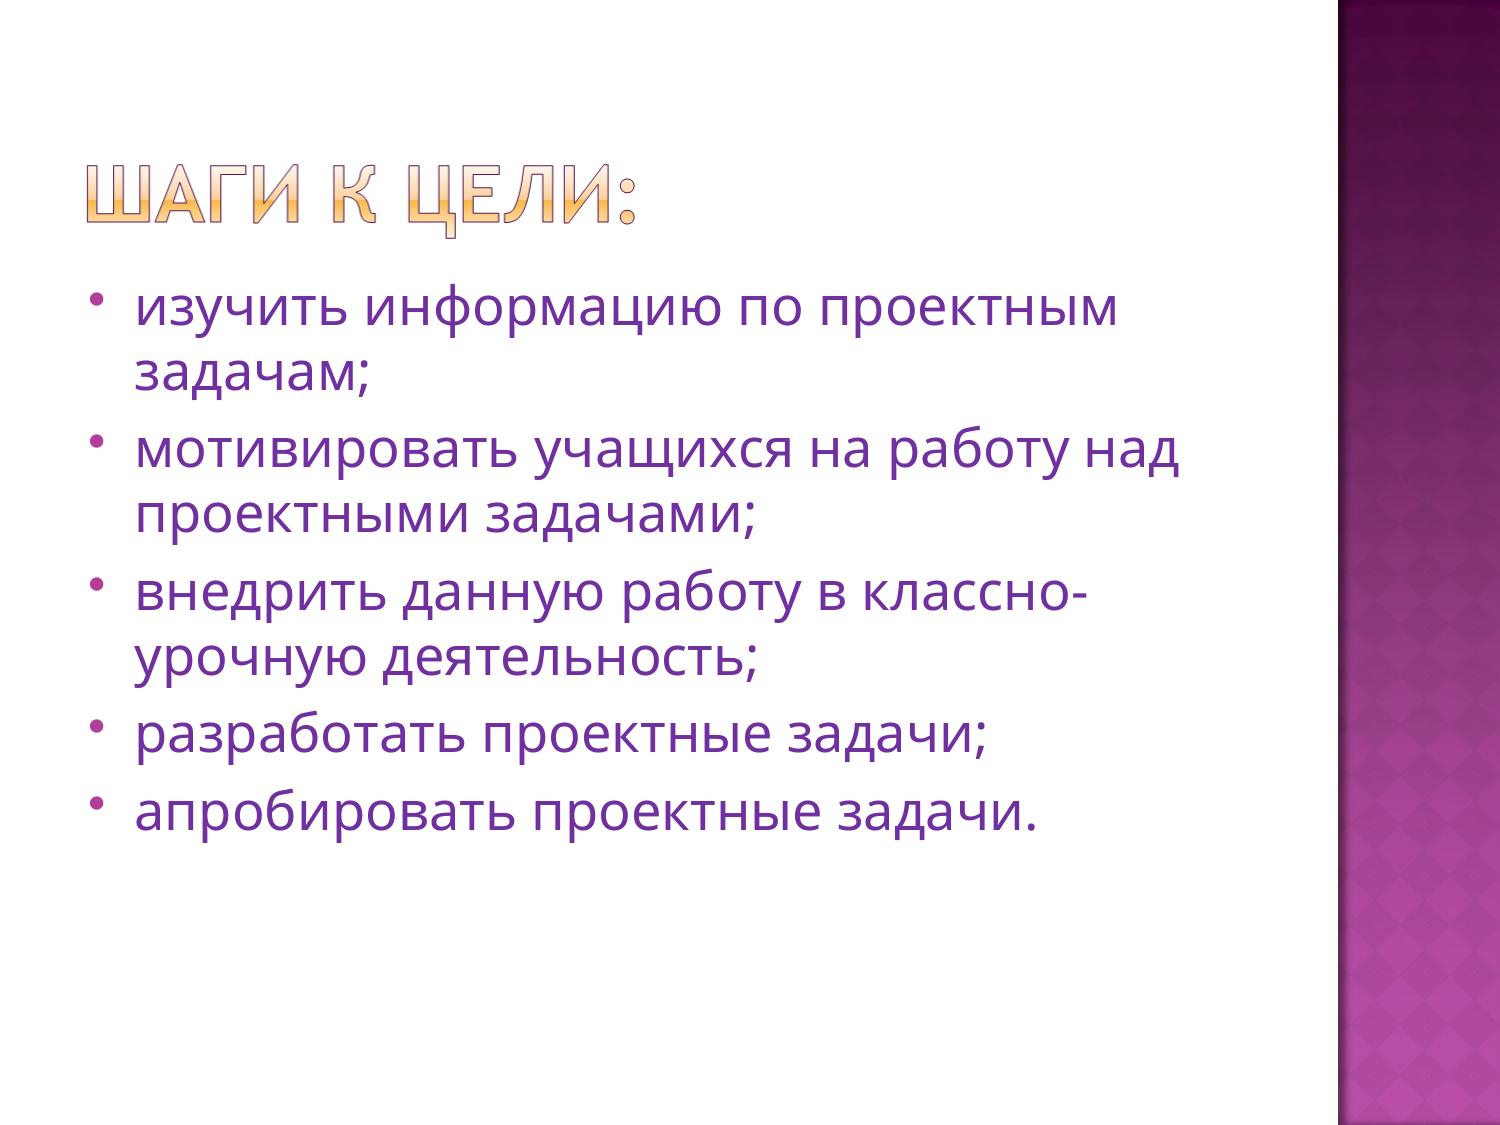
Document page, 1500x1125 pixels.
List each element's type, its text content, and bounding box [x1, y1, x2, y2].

picture [34, 52, 1265, 241]
text_box изучить информацию по проектным задачам; мотивировать учащихся на работу над проектными задачами; внедрить данную работу в классно-урочную деятельность; разработать проектные задачи; апробировать проектные задачи. [75, 263, 1263, 1060]
picture [1337, 0, 1500, 1125]
